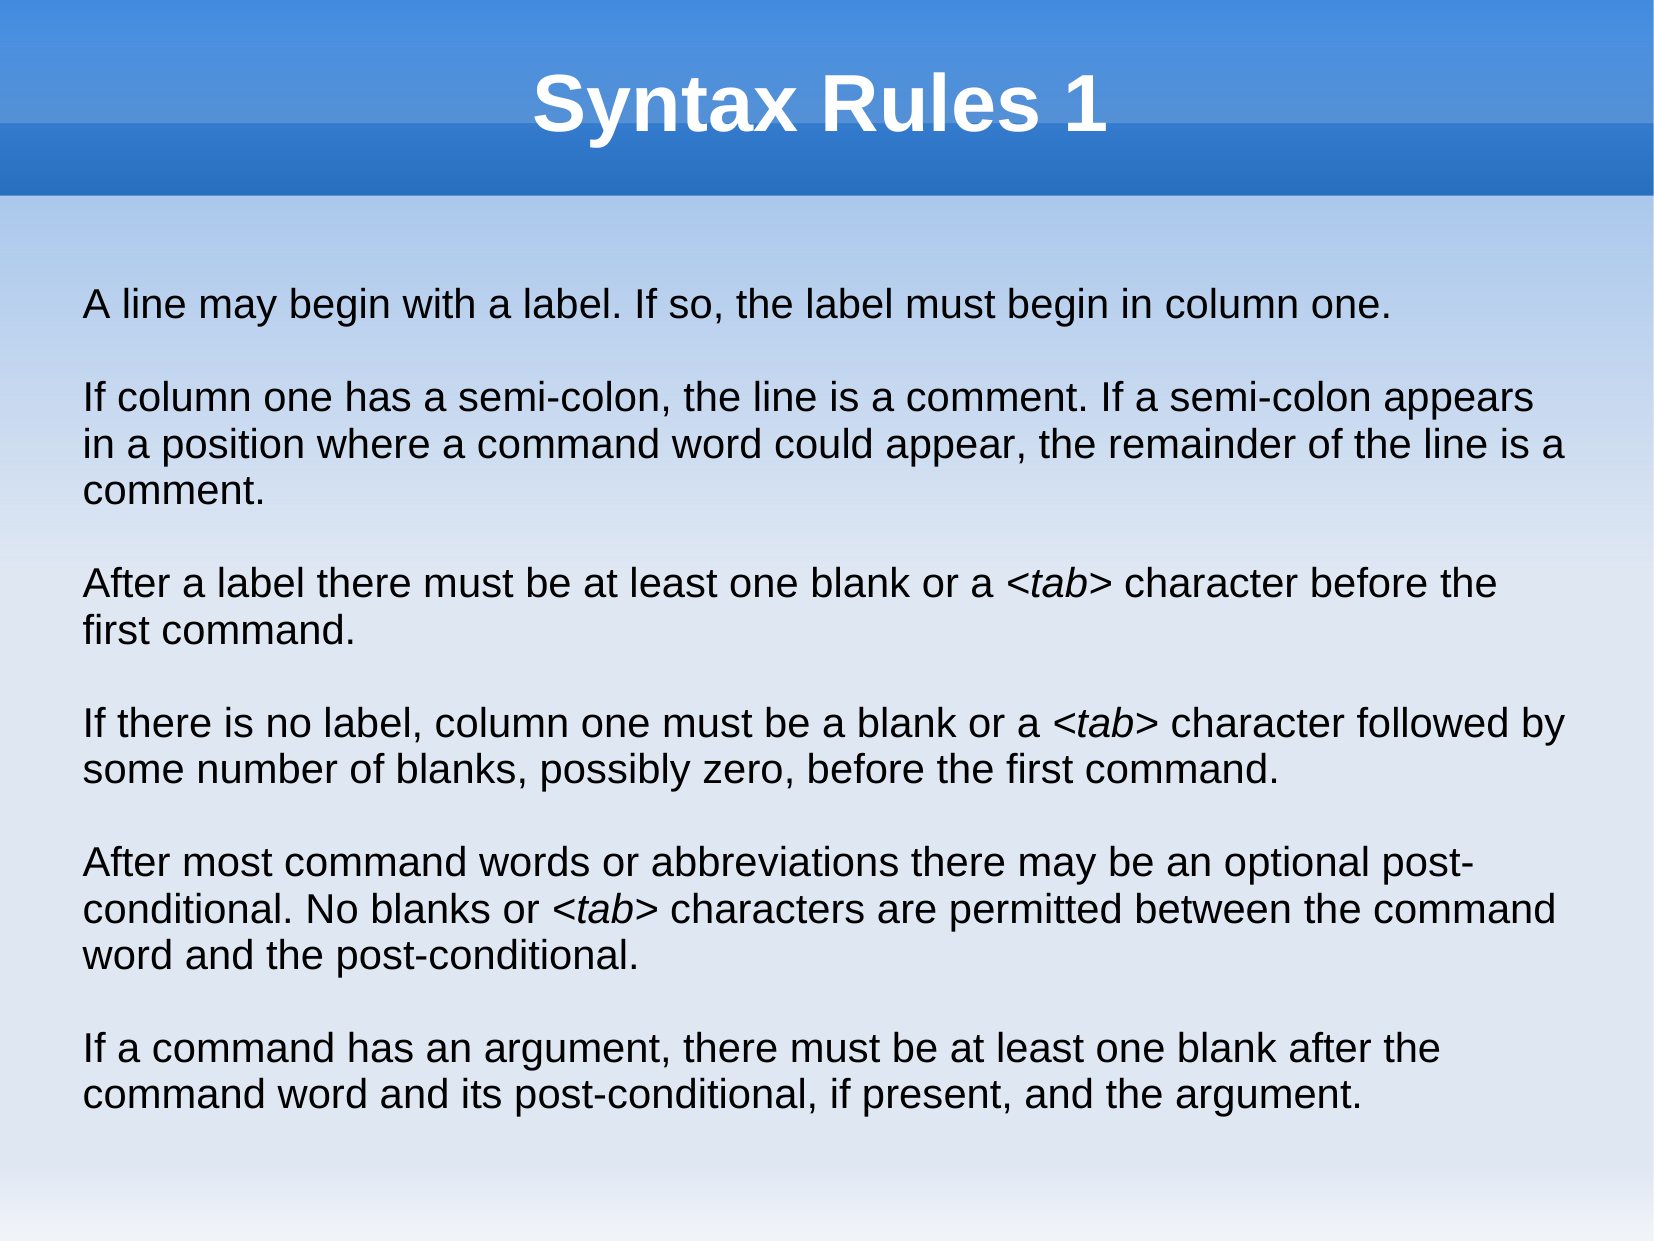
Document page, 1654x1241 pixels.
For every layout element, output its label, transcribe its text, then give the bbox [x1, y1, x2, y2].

picture [0, 0, 1654, 1241]
title Syntax Rules 1 [76, 0, 1565, 208]
subtitle A line may begin with a label. If so, the label must begin in column one. If column one has a semi-colon, the line is a comment. If a semi-colon appears in a position where a command word could appear, the remainder of the line is a comment. After a label there must be at least one blank or a <tab> character before the first command. If there is no label, column one must be a blank or a <tab> character followed by some number of blanks, possibly zero, before the first command. After most command words or abbreviations there may be an optional post-conditional. No blanks or <tab> characters are permitted between the command word and the post-conditional. If a command has an argument, there must be at least one blank after the command word and its post-conditional, if present, and the argument. [82, 281, 1571, 1118]
